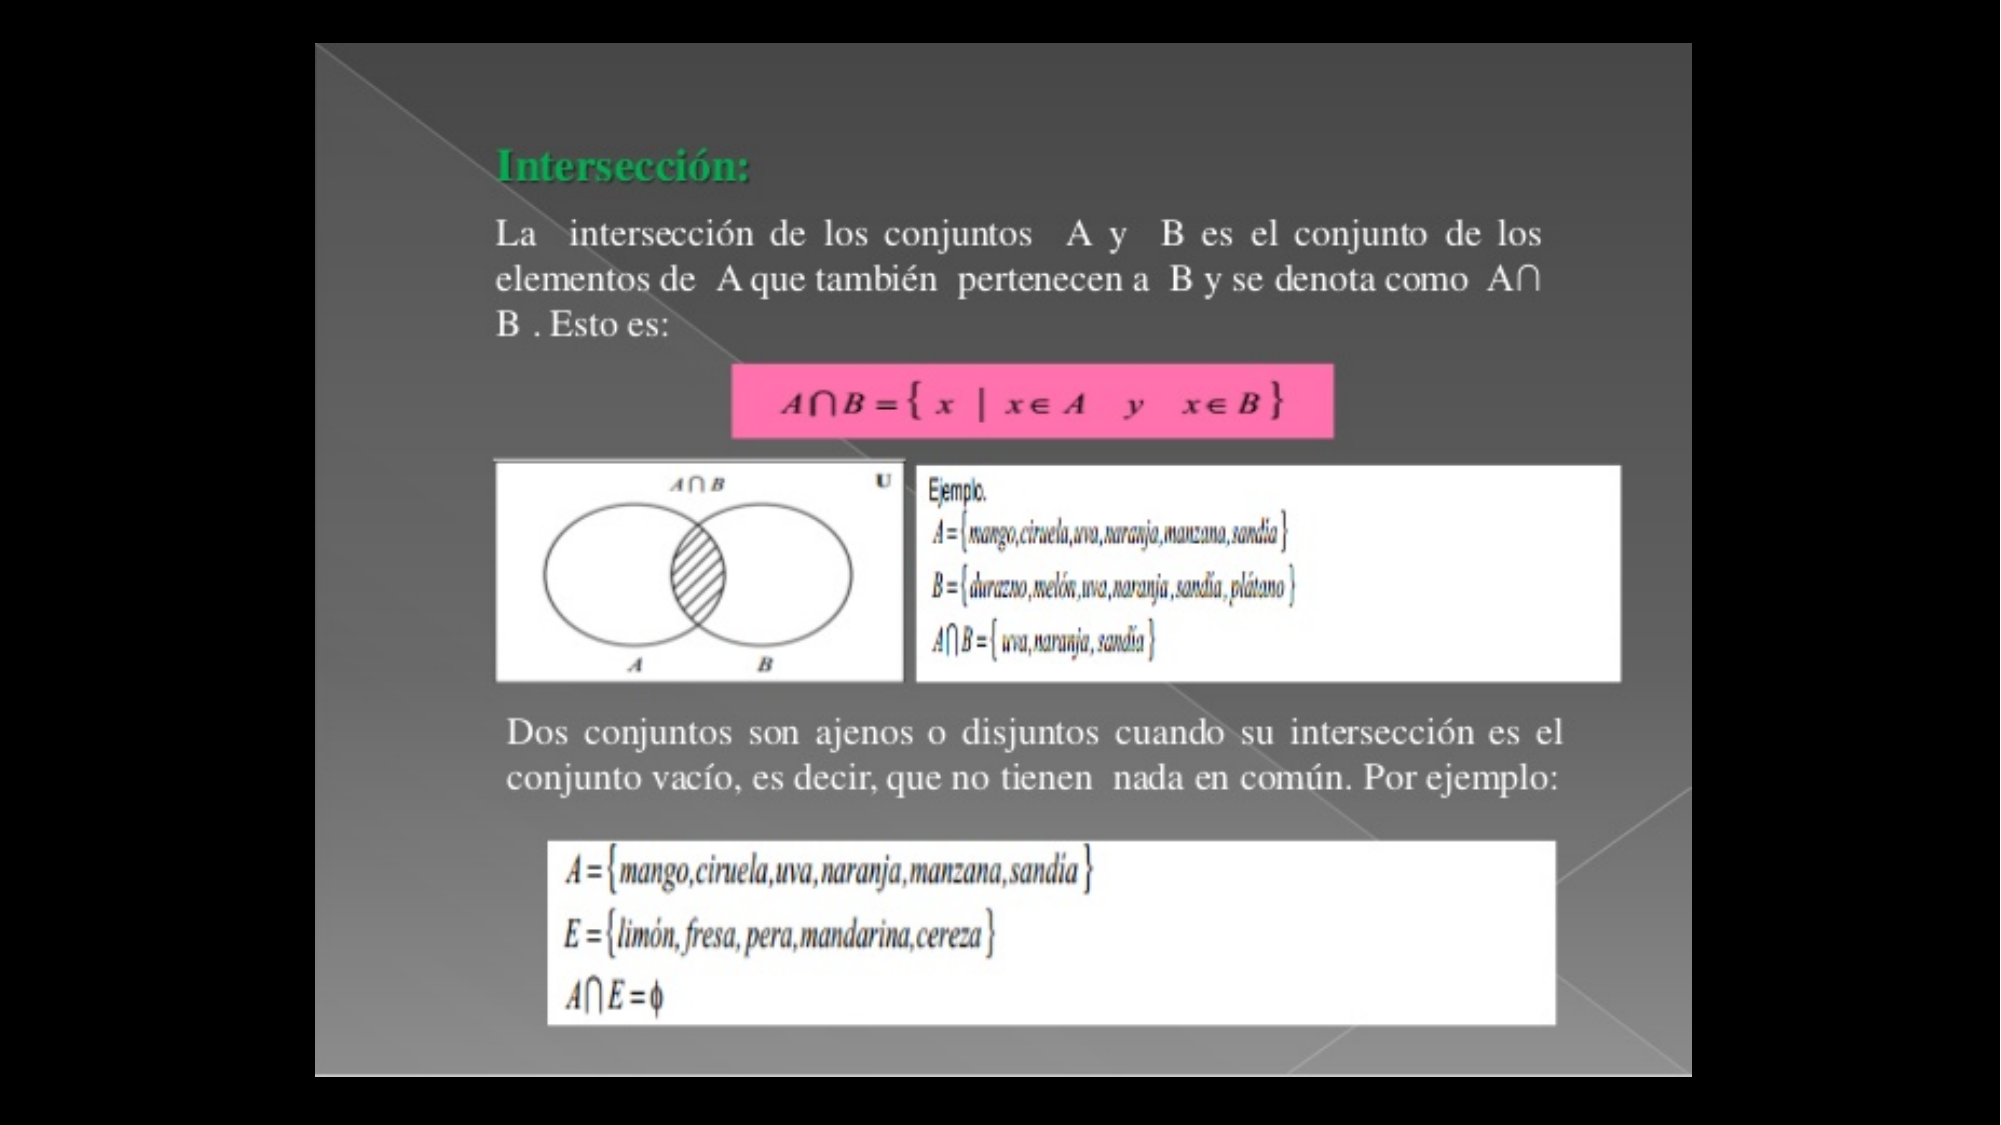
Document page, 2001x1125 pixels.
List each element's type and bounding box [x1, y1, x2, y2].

picture [315, 43, 1692, 1077]
